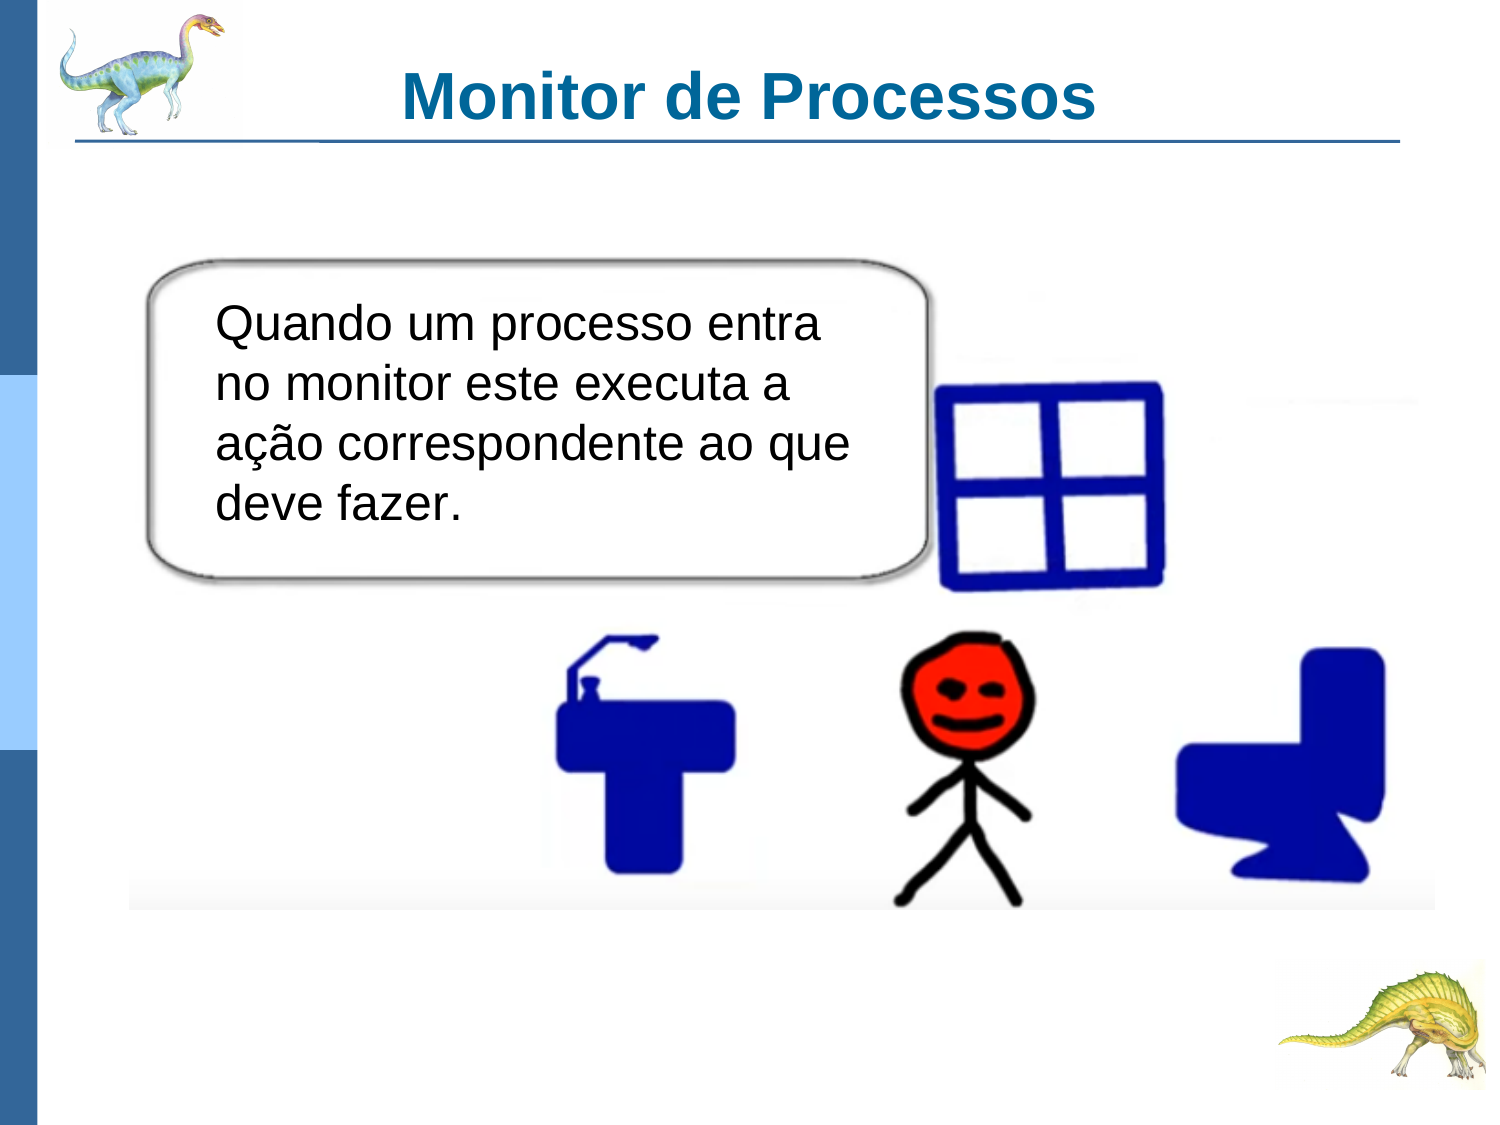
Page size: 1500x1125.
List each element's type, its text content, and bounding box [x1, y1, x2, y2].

picture [46, 0, 243, 149]
text_box Quando um processo entra no monitor este executa a ação correspondente ao que deve fazer. [200, 283, 886, 539]
text_box Monitor de Processos [75, 45, 1426, 141]
picture [1275, 959, 1486, 1090]
picture [129, 247, 1435, 910]
